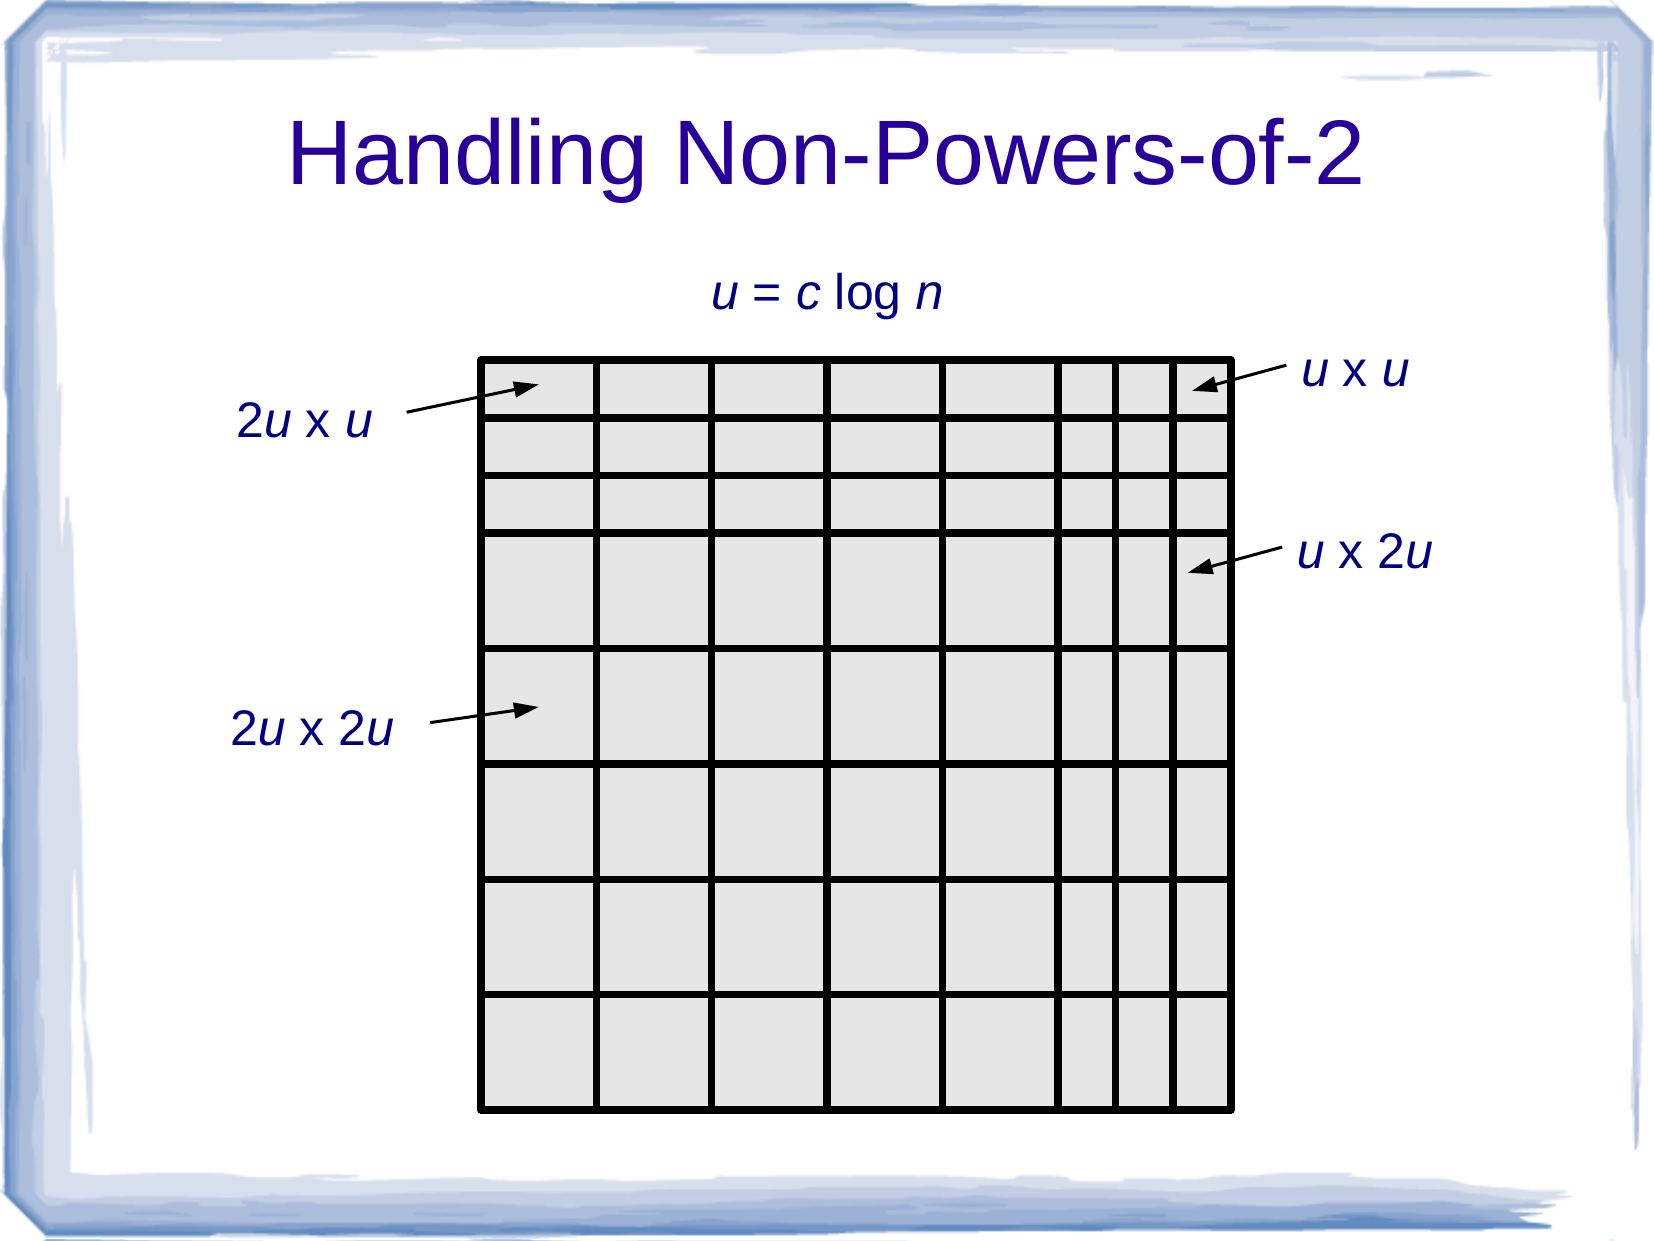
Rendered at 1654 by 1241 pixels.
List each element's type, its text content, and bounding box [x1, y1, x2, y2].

text_box [946, 360, 1054, 414]
text_box u x u [1286, 333, 1442, 405]
text_box [1177, 422, 1231, 472]
text_box [480, 473, 593, 529]
text_box [715, 537, 823, 645]
text_box [831, 883, 939, 991]
text_box [480, 646, 593, 760]
text_box [1062, 537, 1112, 645]
text_box [1062, 768, 1112, 876]
text_box [1062, 422, 1112, 472]
text_box u x 2u [1282, 515, 1464, 587]
text_box [715, 883, 823, 991]
text_box [1177, 479, 1231, 529]
text_box [831, 537, 939, 645]
text_box u = c log n [654, 257, 1000, 328]
text_box [831, 479, 939, 529]
text_box [1177, 360, 1231, 414]
text_box [600, 537, 708, 645]
text_box [480, 530, 593, 645]
text_box [715, 360, 823, 414]
text_box [1119, 422, 1169, 472]
text_box [946, 883, 1054, 991]
text_box [1177, 537, 1231, 645]
text_box [715, 422, 823, 472]
picture [0, 0, 1654, 1241]
text_box [600, 768, 708, 876]
text_box [480, 360, 593, 414]
text_box [480, 992, 1231, 1111]
text_box [946, 537, 1054, 645]
text_box [480, 877, 593, 991]
text_box [1119, 883, 1169, 991]
text_box [1177, 652, 1231, 760]
text_box [1062, 360, 1112, 414]
text_box [1062, 652, 1112, 760]
text_box [1119, 768, 1169, 876]
text_box [480, 415, 593, 472]
text_box [946, 422, 1054, 472]
text_box [715, 768, 823, 876]
text_box [600, 479, 708, 529]
text_box [831, 360, 939, 414]
text_box [1119, 652, 1169, 760]
text_box [715, 479, 823, 529]
text_box [1062, 883, 1112, 991]
text_box [946, 652, 1054, 760]
text_box [831, 652, 939, 760]
text_box [831, 422, 939, 472]
text_box [1119, 360, 1169, 414]
text_box [1119, 537, 1169, 645]
text_box [600, 652, 708, 760]
text_box [831, 768, 939, 876]
text_box [1177, 883, 1231, 991]
title Handling Non-Powers-of-2 [82, 49, 1571, 257]
text_box [600, 883, 708, 991]
text_box 2u x 2u [215, 692, 424, 764]
text_box 2u x u [221, 384, 407, 455]
text_box [715, 652, 823, 760]
text_box [1062, 479, 1112, 529]
text_box [600, 422, 708, 472]
text_box [480, 761, 593, 876]
text_box [1119, 479, 1169, 529]
text_box [600, 360, 708, 414]
text_box [946, 479, 1054, 529]
text_box [1177, 768, 1231, 876]
text_box [946, 768, 1054, 876]
